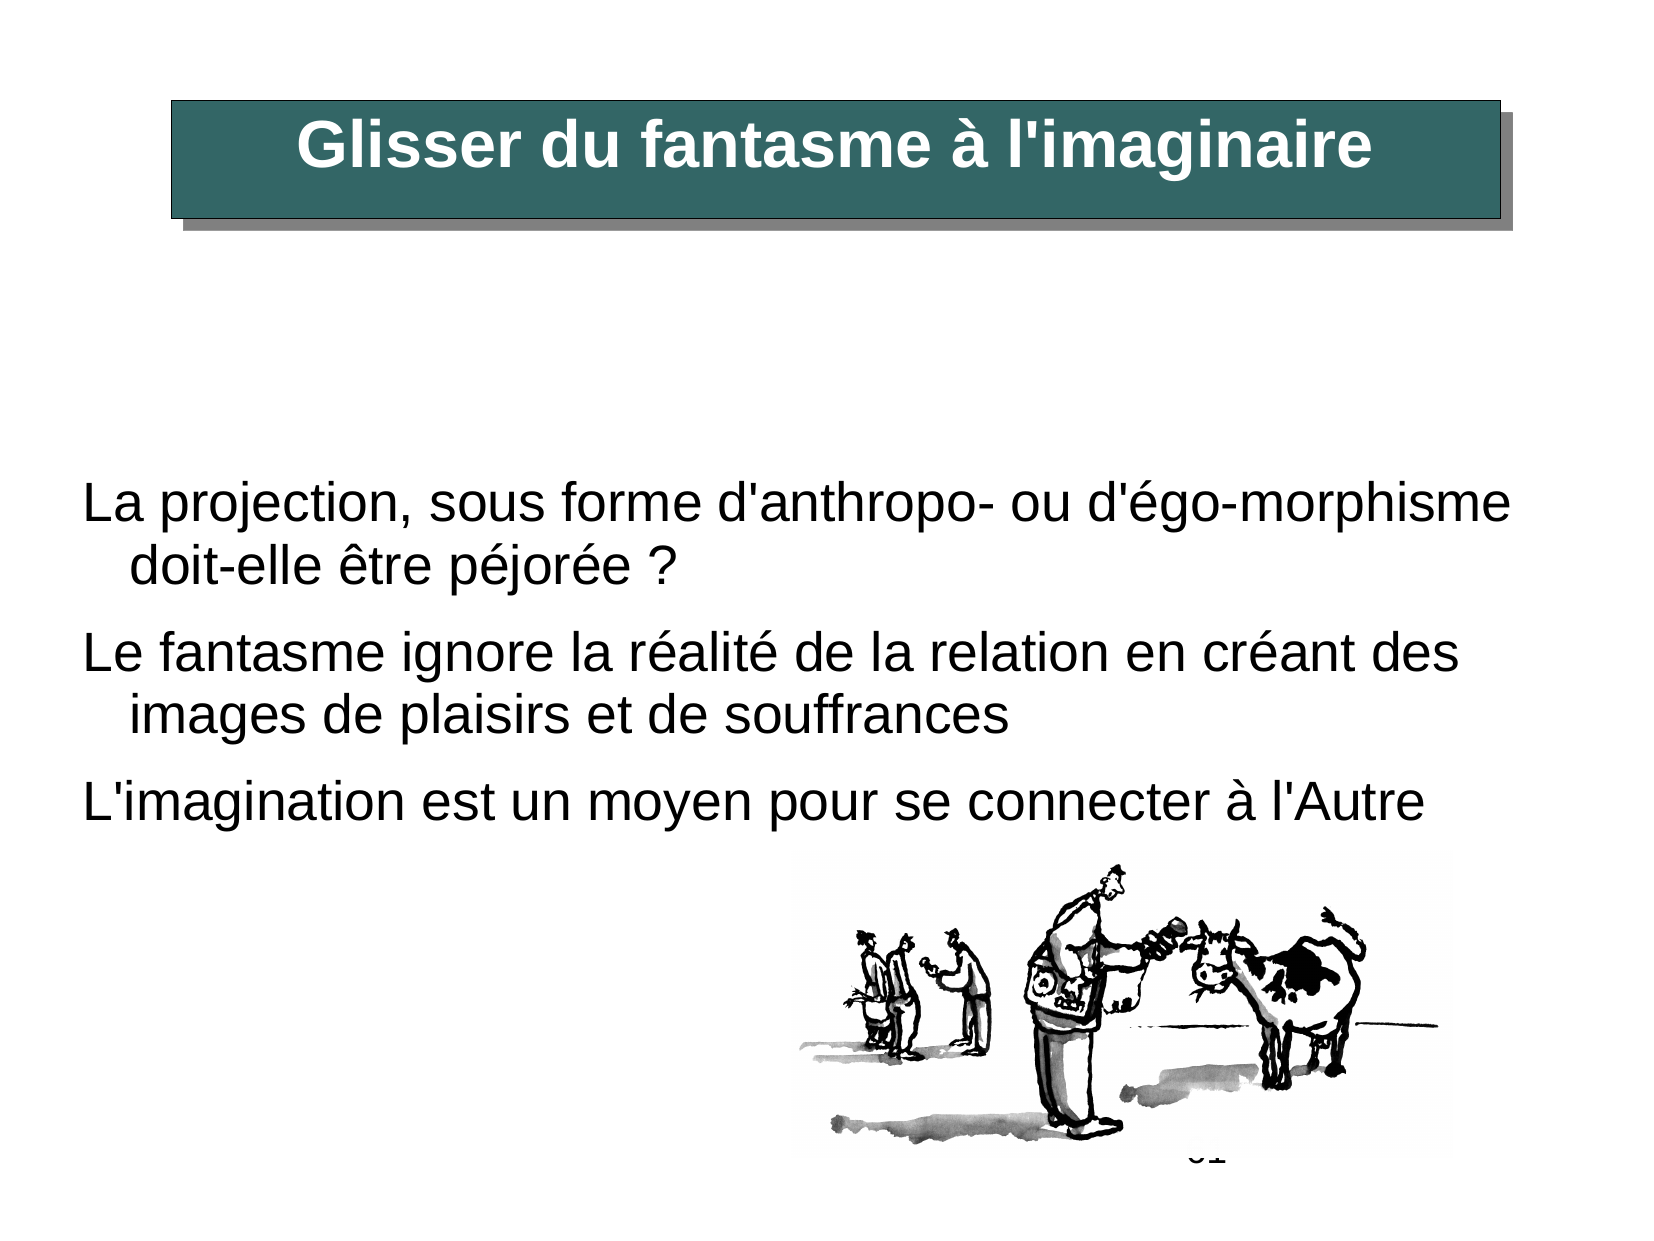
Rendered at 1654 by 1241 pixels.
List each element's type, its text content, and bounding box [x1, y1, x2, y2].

text_box Glisser du fantasme à l'imaginaire [171, 100, 1501, 219]
list La projection, sous forme d'anthropo- ou d'égo-morphisme doit-elle être péjorée ? Le fantasme ignore la réalité de la relation en créant des images de plaisirs et de souffrances L'imagination est un moyen pour se connecter à l'Autre [82, 290, 1571, 1010]
picture [791, 850, 1453, 1158]
